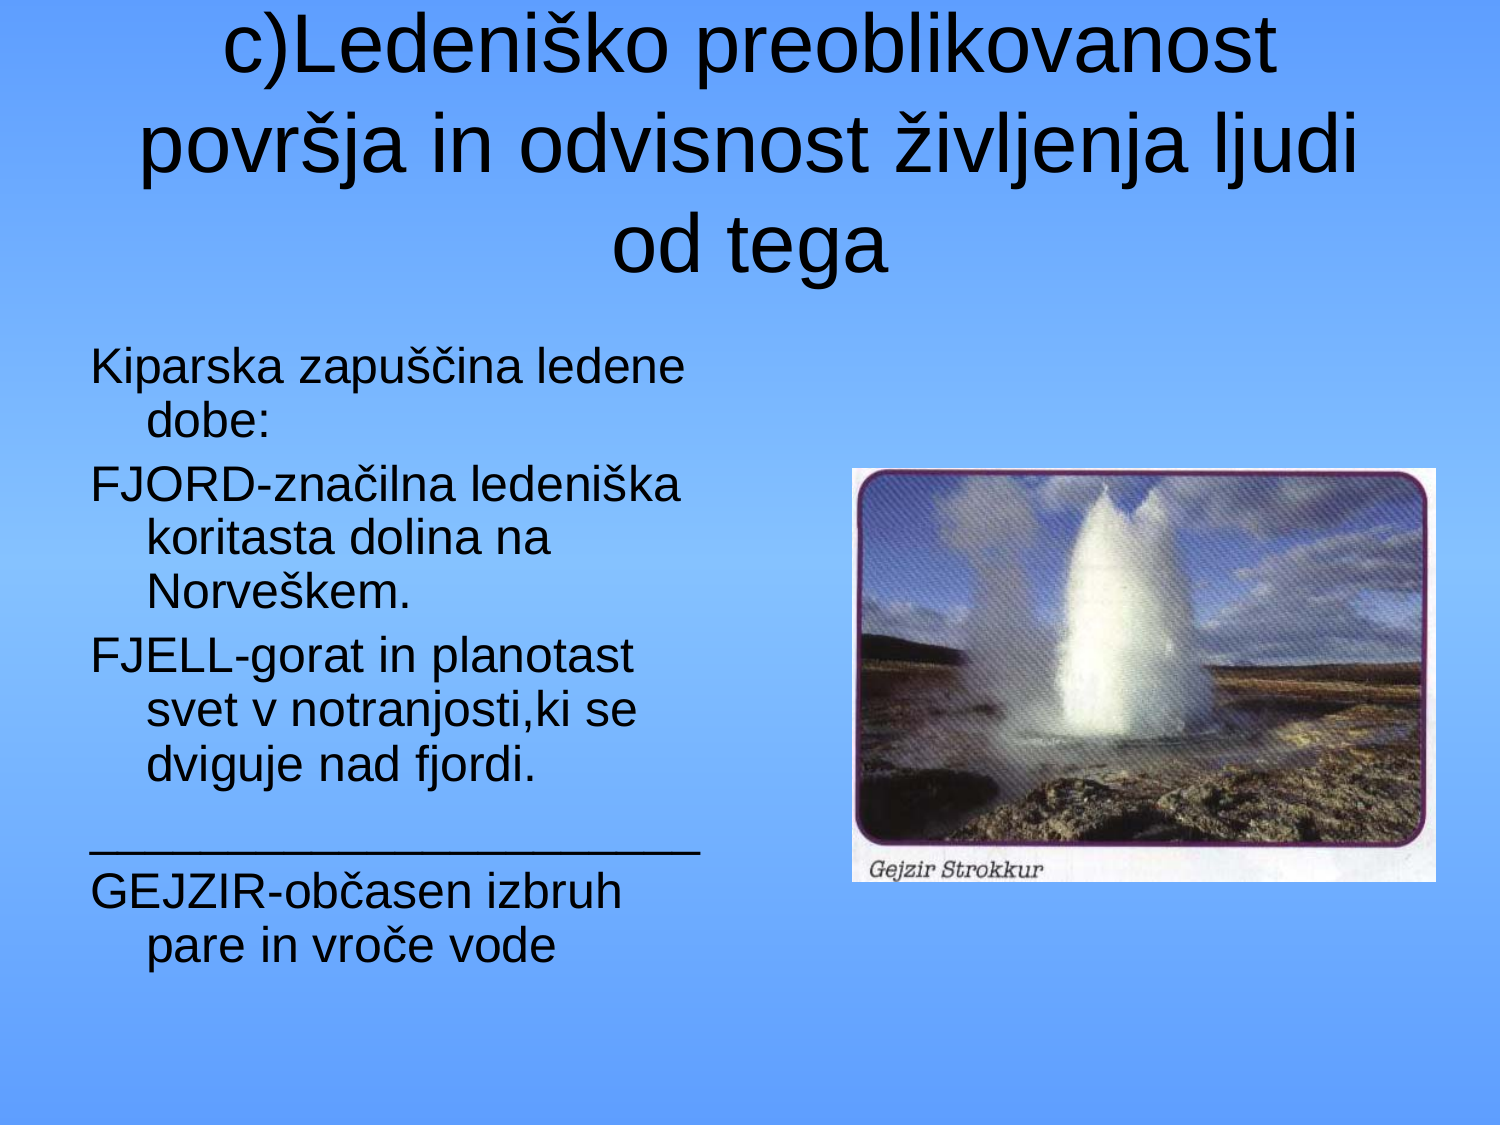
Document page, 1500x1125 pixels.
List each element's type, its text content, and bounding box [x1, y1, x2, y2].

title c)Ledeniško preoblikovanost površja in odvisnost življenja ljudi od tega [75, 45, 1425, 233]
list Kiparska zapuščina ledene dobe: FJORD-značilna ledeniška koritasta dolina na Norveškem. FJELL-gorat in planotast svet v notranjosti,ki se dviguje nad fjordi. ______________________ GEJZIR-občasen izbruh pare in vroče vode [75, 262, 738, 1005]
picture [852, 468, 1436, 882]
